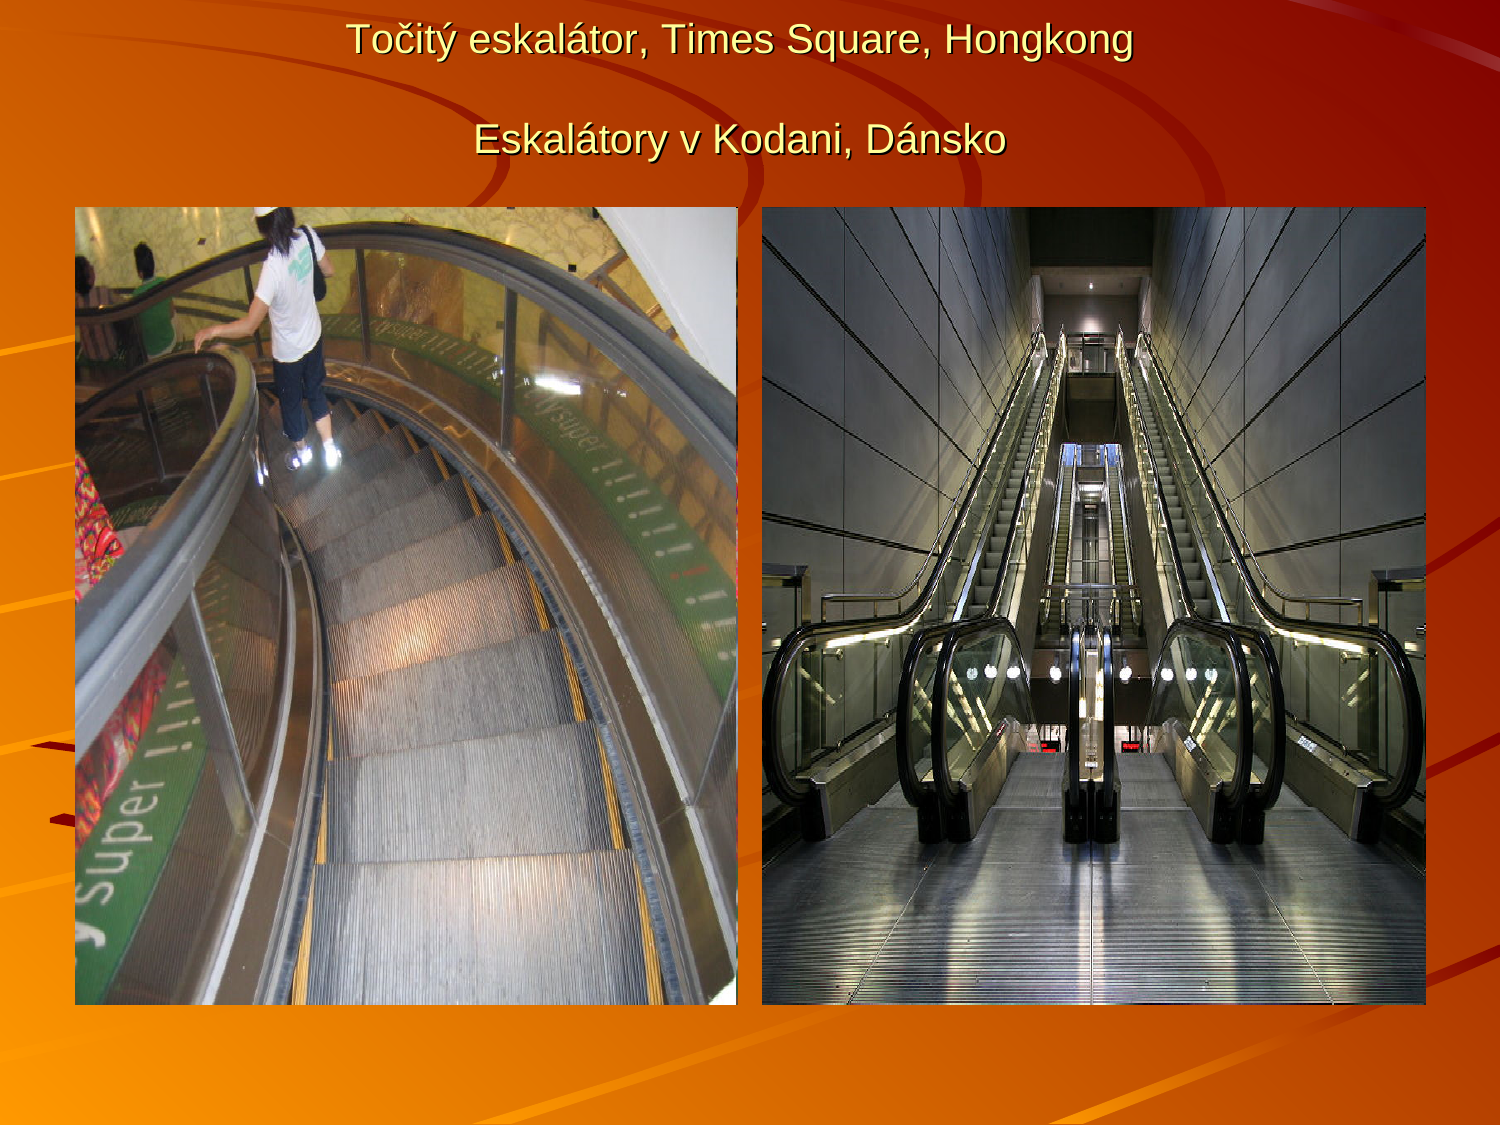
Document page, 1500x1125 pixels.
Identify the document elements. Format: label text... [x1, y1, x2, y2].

picture [75, 207, 738, 1005]
picture [762, 207, 1426, 1005]
title Točitý eskalátor, Times Square, Hongkong Eskalátory v Kodani, Dánsko [76, 0, 1427, 178]
